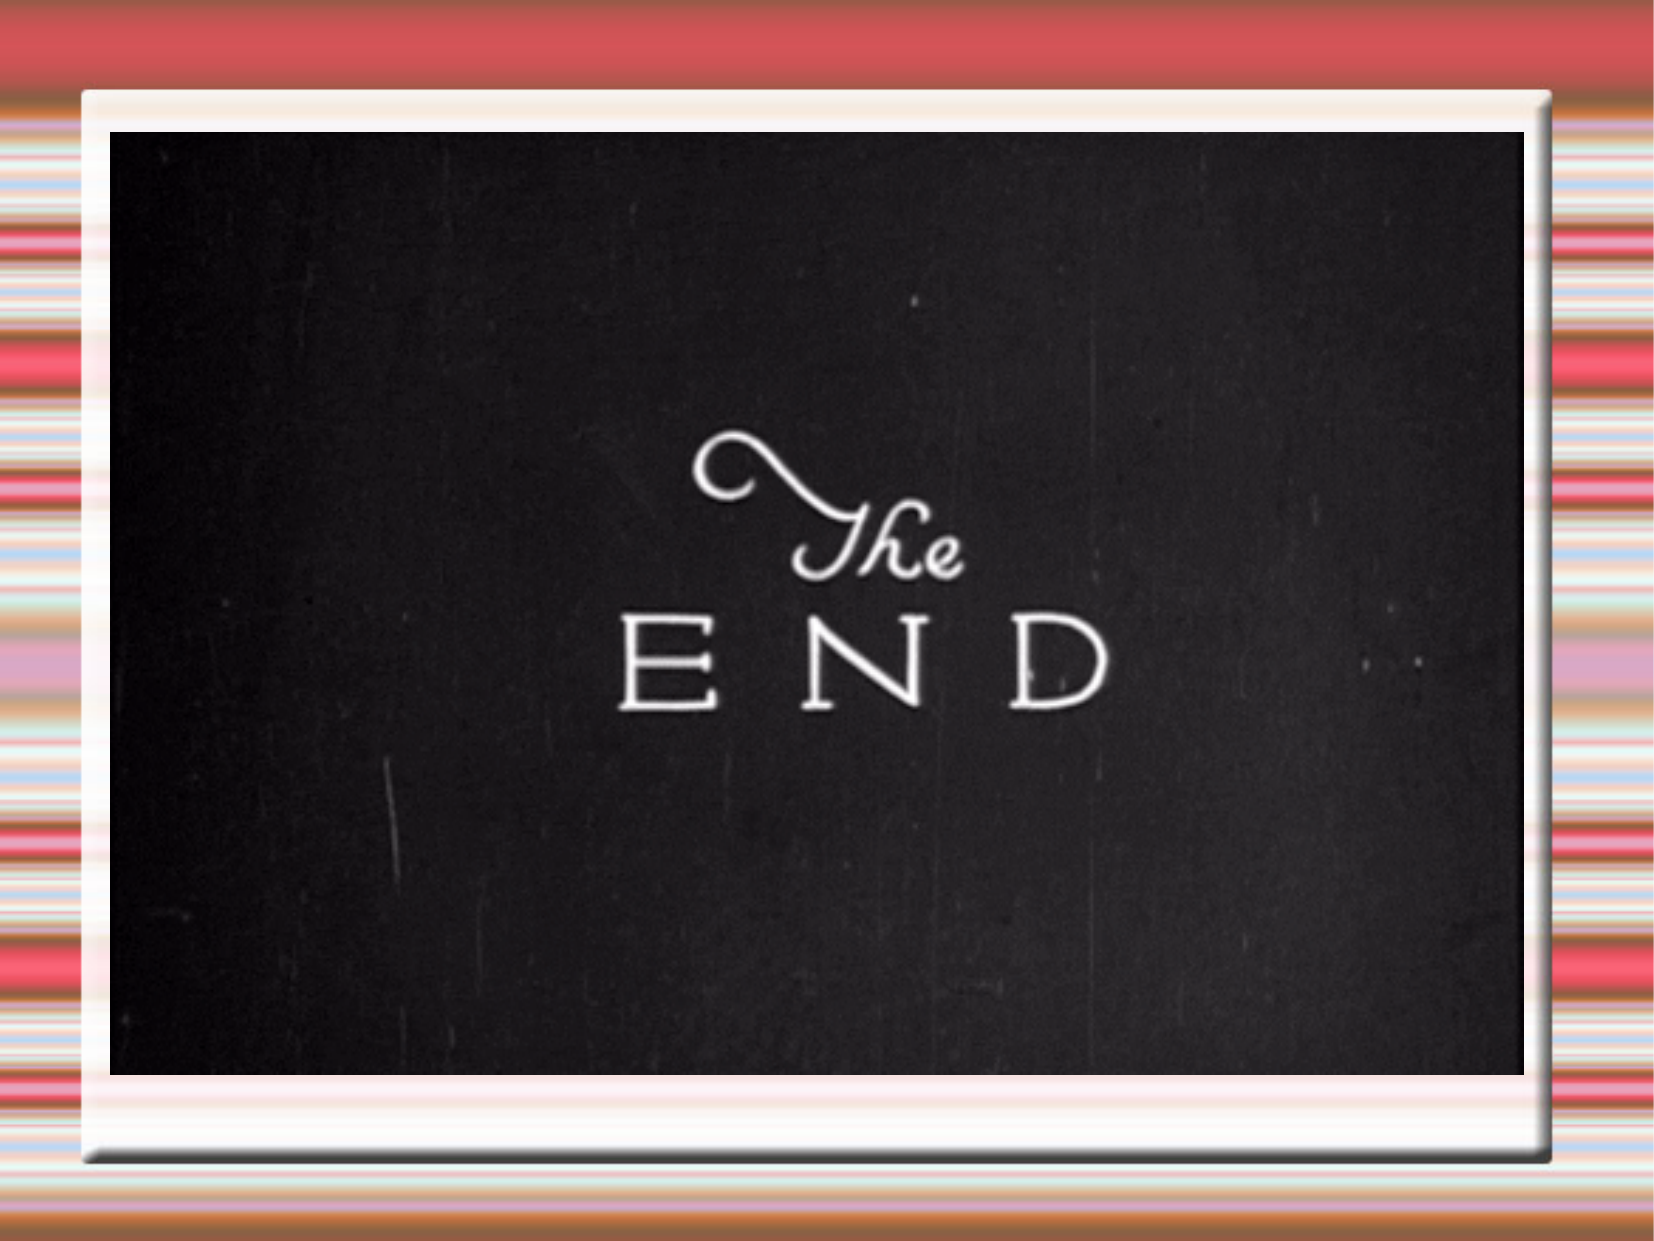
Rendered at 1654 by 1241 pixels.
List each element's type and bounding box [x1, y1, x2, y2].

picture [110, 132, 1524, 1075]
